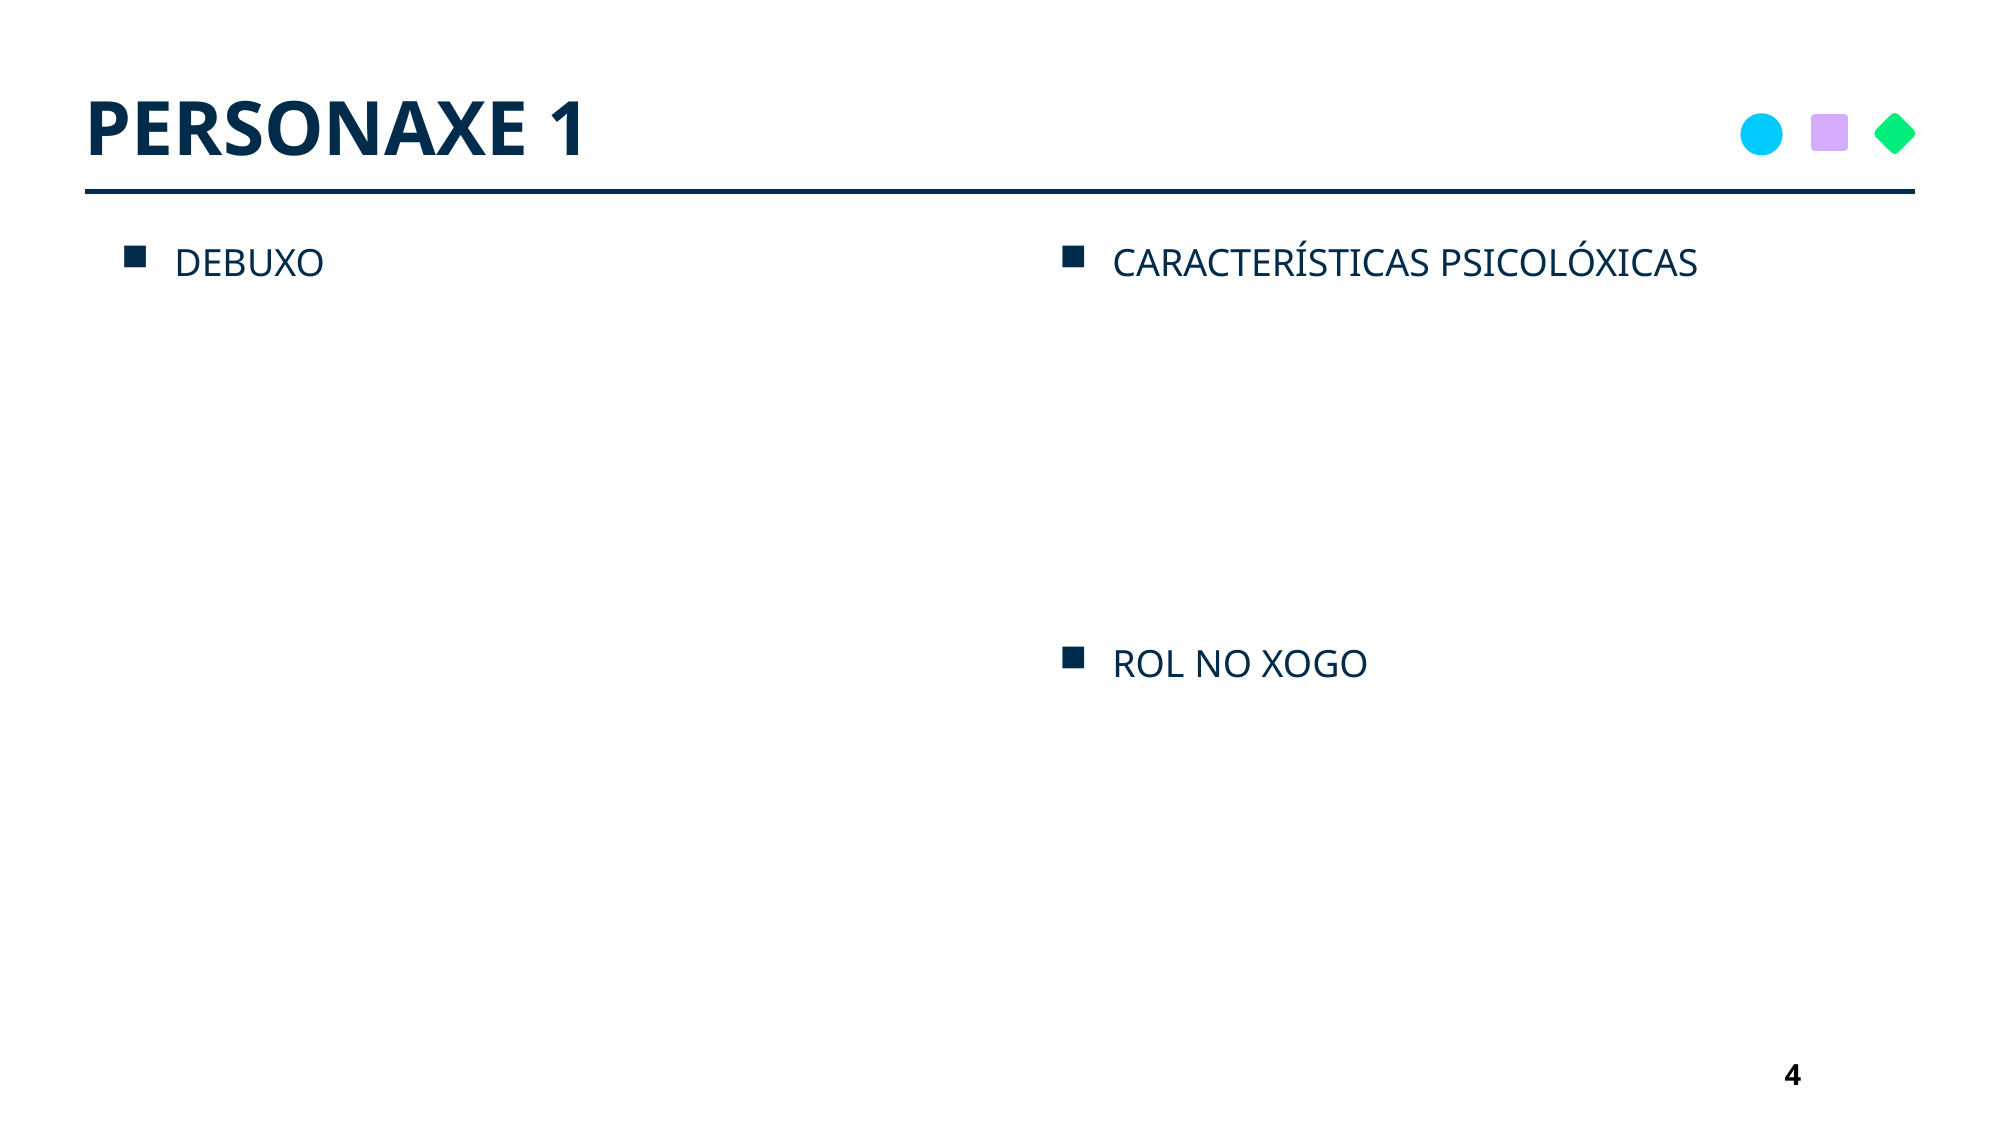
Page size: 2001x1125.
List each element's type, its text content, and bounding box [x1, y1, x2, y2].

list CARACTERÍSTICAS PSICOLÓXICAS [1026, 236, 1920, 603]
title PERSONAXE 1 [84, 29, 1601, 178]
list DEBUXO [88, 236, 982, 1004]
list ROL NO XOGO [1026, 637, 1920, 1004]
